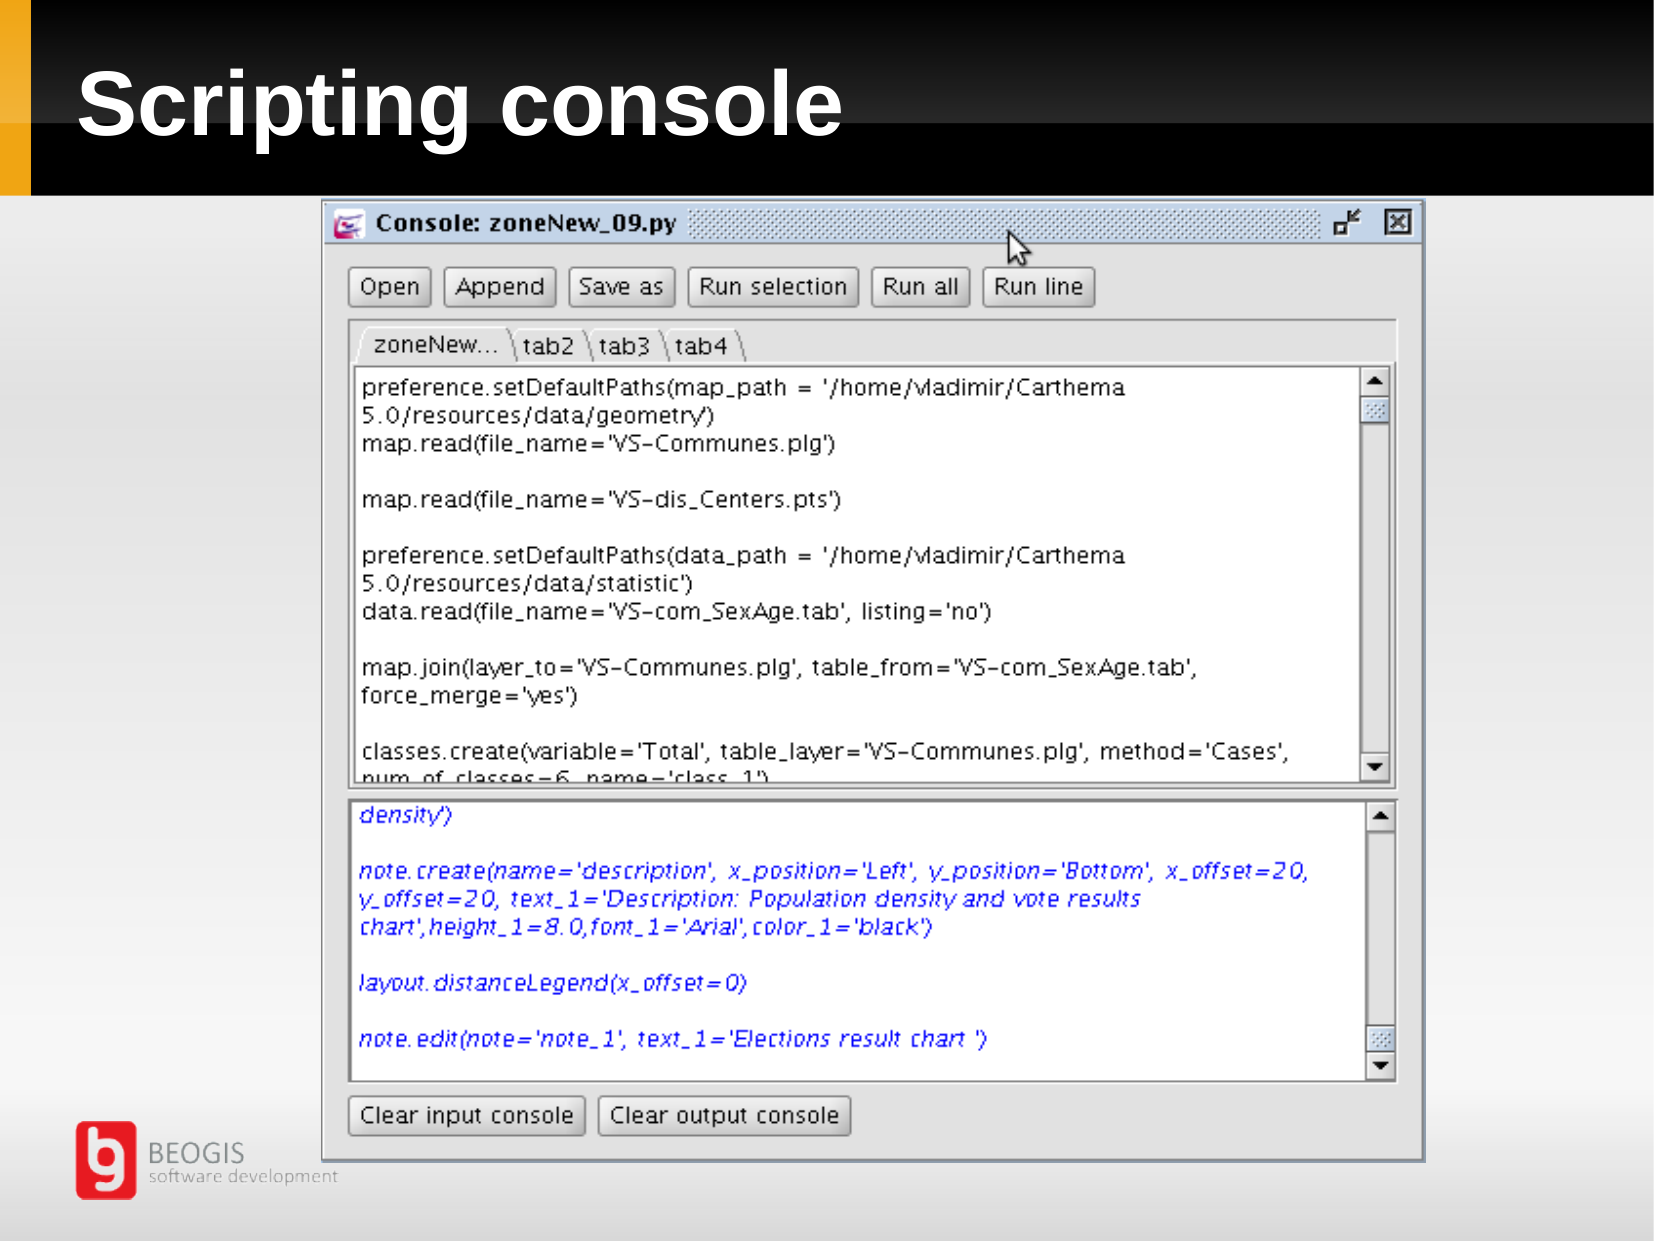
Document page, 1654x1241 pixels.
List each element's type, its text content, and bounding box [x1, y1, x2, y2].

picture [0, 0, 1654, 1241]
title Scripting console [76, 0, 1565, 208]
